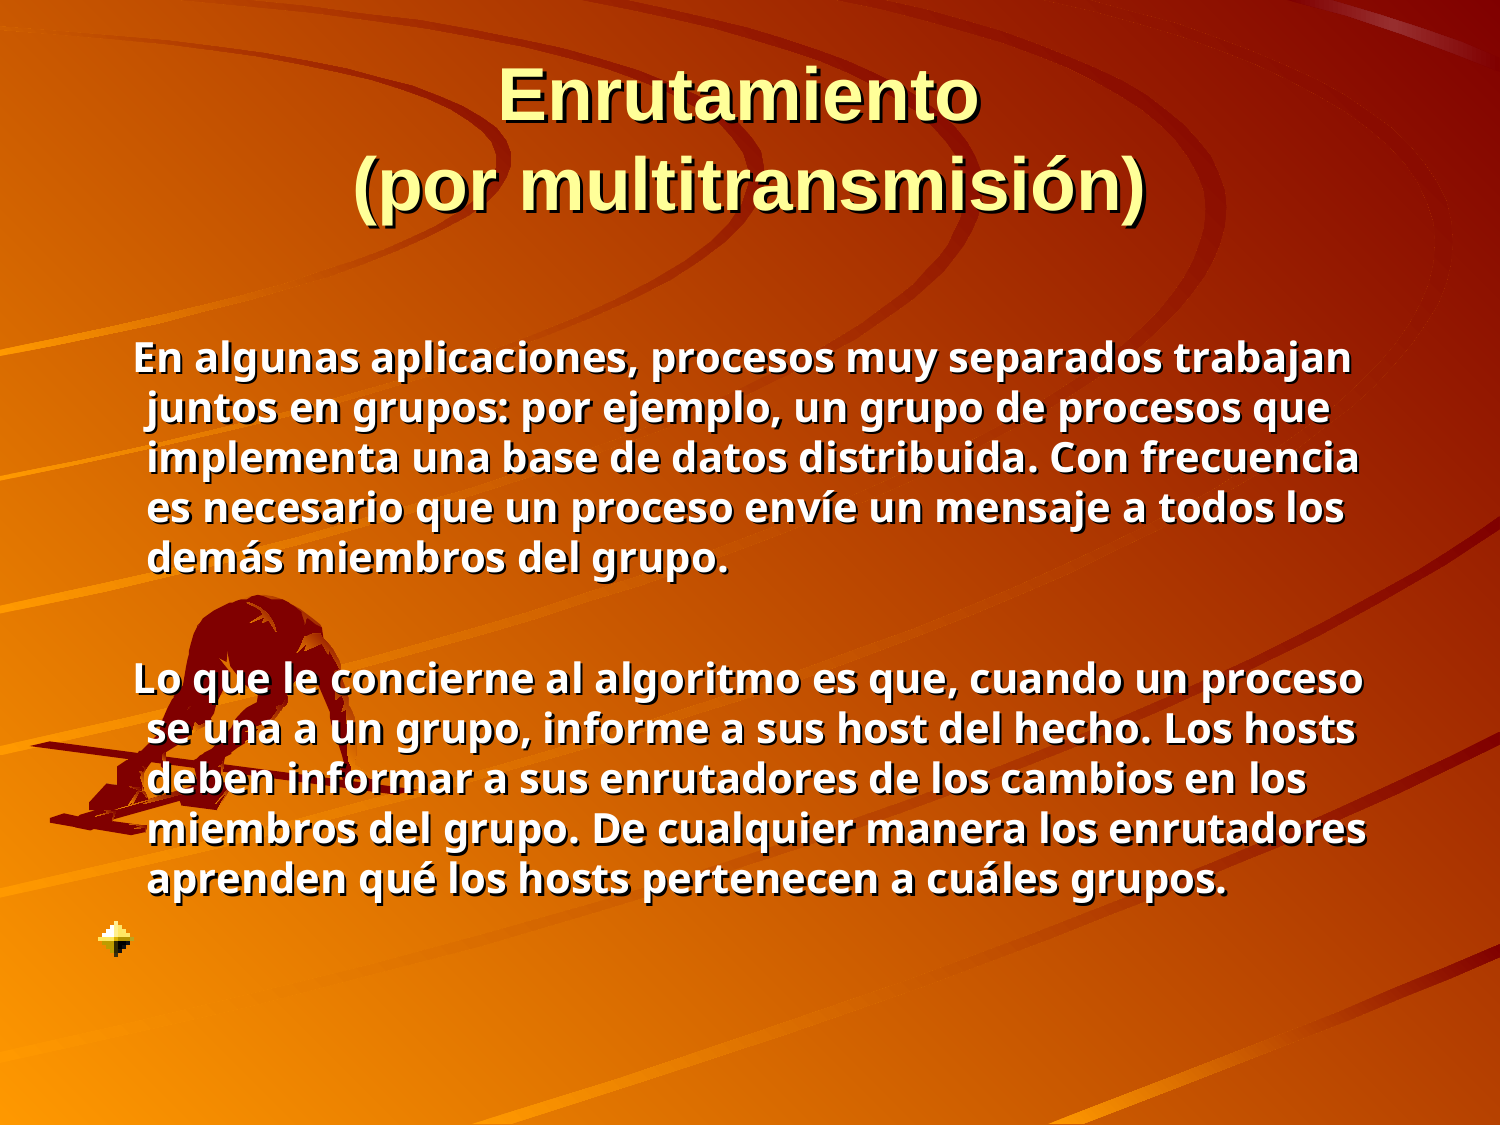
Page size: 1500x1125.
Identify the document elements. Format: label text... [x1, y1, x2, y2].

title Enrutamiento (por multitransmisión) [75, 25, 1426, 233]
list En algunas aplicaciones, procesos muy separados trabajan juntos en grupos: por ejemplo, un grupo de procesos que implementa una base de datos distribuida. Con frecuencia es necesario que un proceso envíe un mensaje a todos los demás miembros del grupo. Lo que le concierne al algoritmo es que, cuando un proceso se una a un grupo, informe a sus host del hecho. Los hosts deben informar a sus enrutadores de los cambios en los miembros del grupo. De cualquier manera los enrutadores aprenden qué los hosts pertenecen a cuáles grupos. [75, 262, 1426, 1070]
